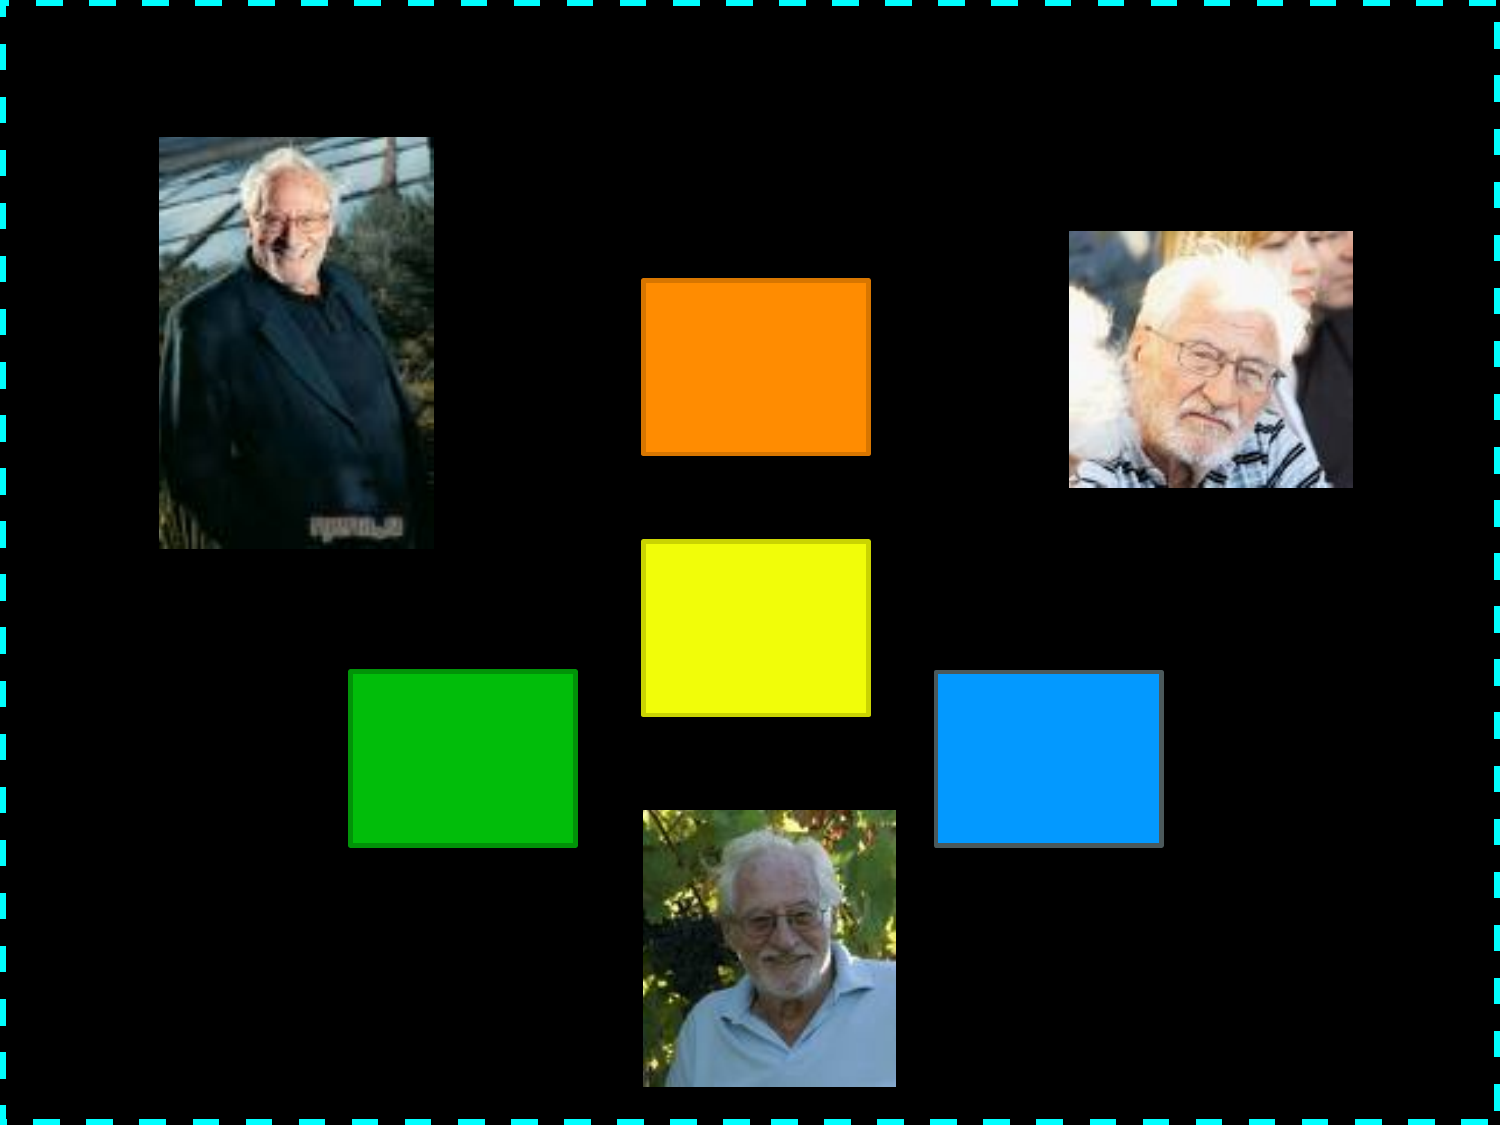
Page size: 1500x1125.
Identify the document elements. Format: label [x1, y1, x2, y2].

picture [1069, 231, 1353, 488]
text_box [643, 280, 869, 455]
chart [277, 255, 1235, 1001]
picture [159, 137, 434, 549]
picture [643, 810, 896, 1087]
text_box [936, 671, 1162, 846]
text_box [350, 671, 576, 846]
text_box [643, 541, 869, 716]
